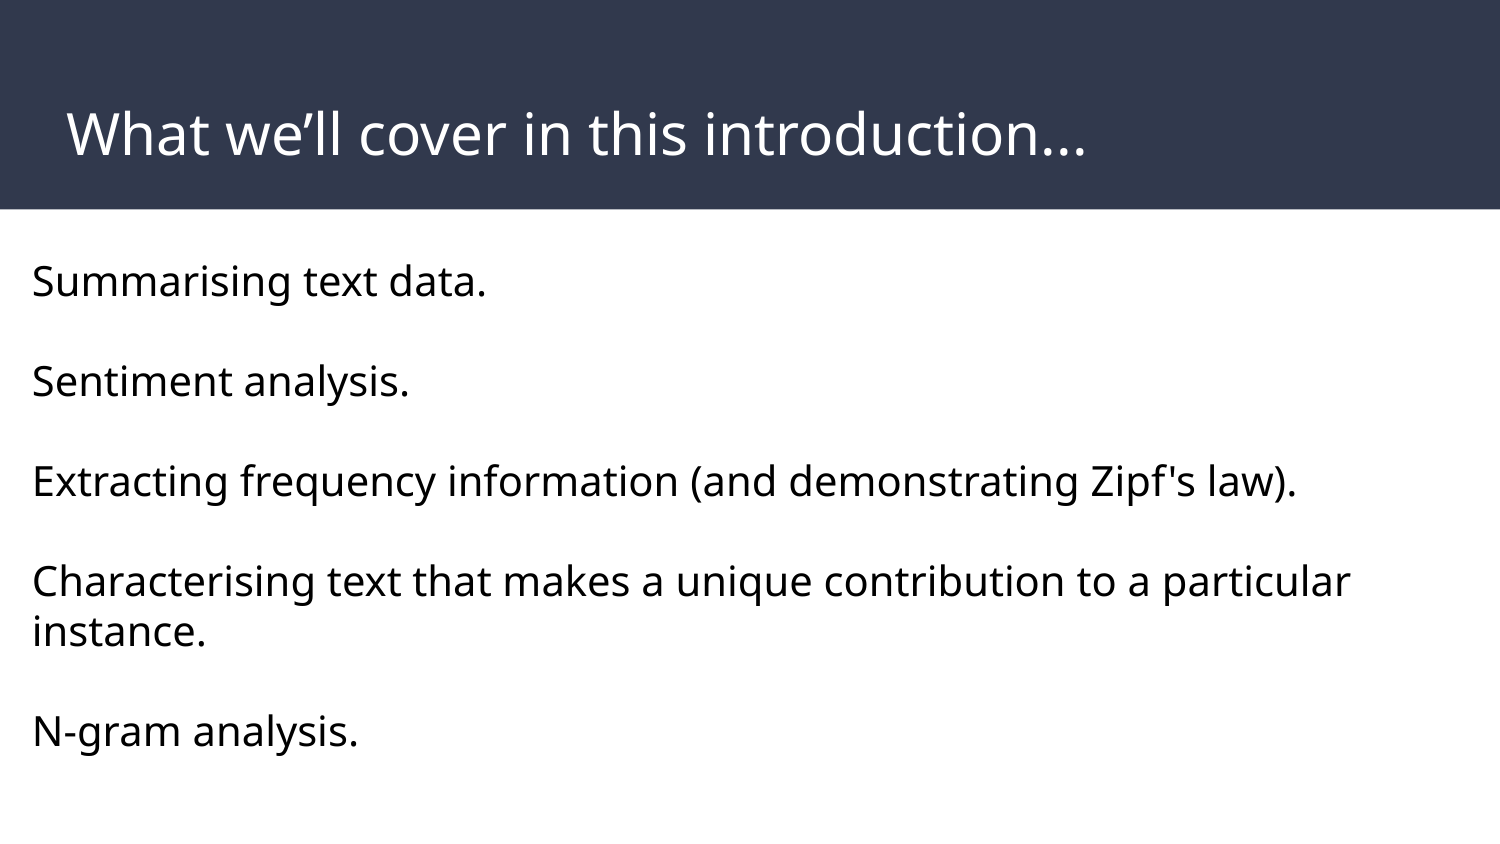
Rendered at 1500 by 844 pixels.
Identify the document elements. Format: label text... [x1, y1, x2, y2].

text_box Summarising text data. Sentiment analysis. Extracting frequency information (and demonstrating Zipf's law). Characterising text that makes a unique contribution to a particular instance. N-gram analysis. [16, 239, 1469, 812]
title What we’ll cover in this introduction... [51, 82, 1449, 185]
